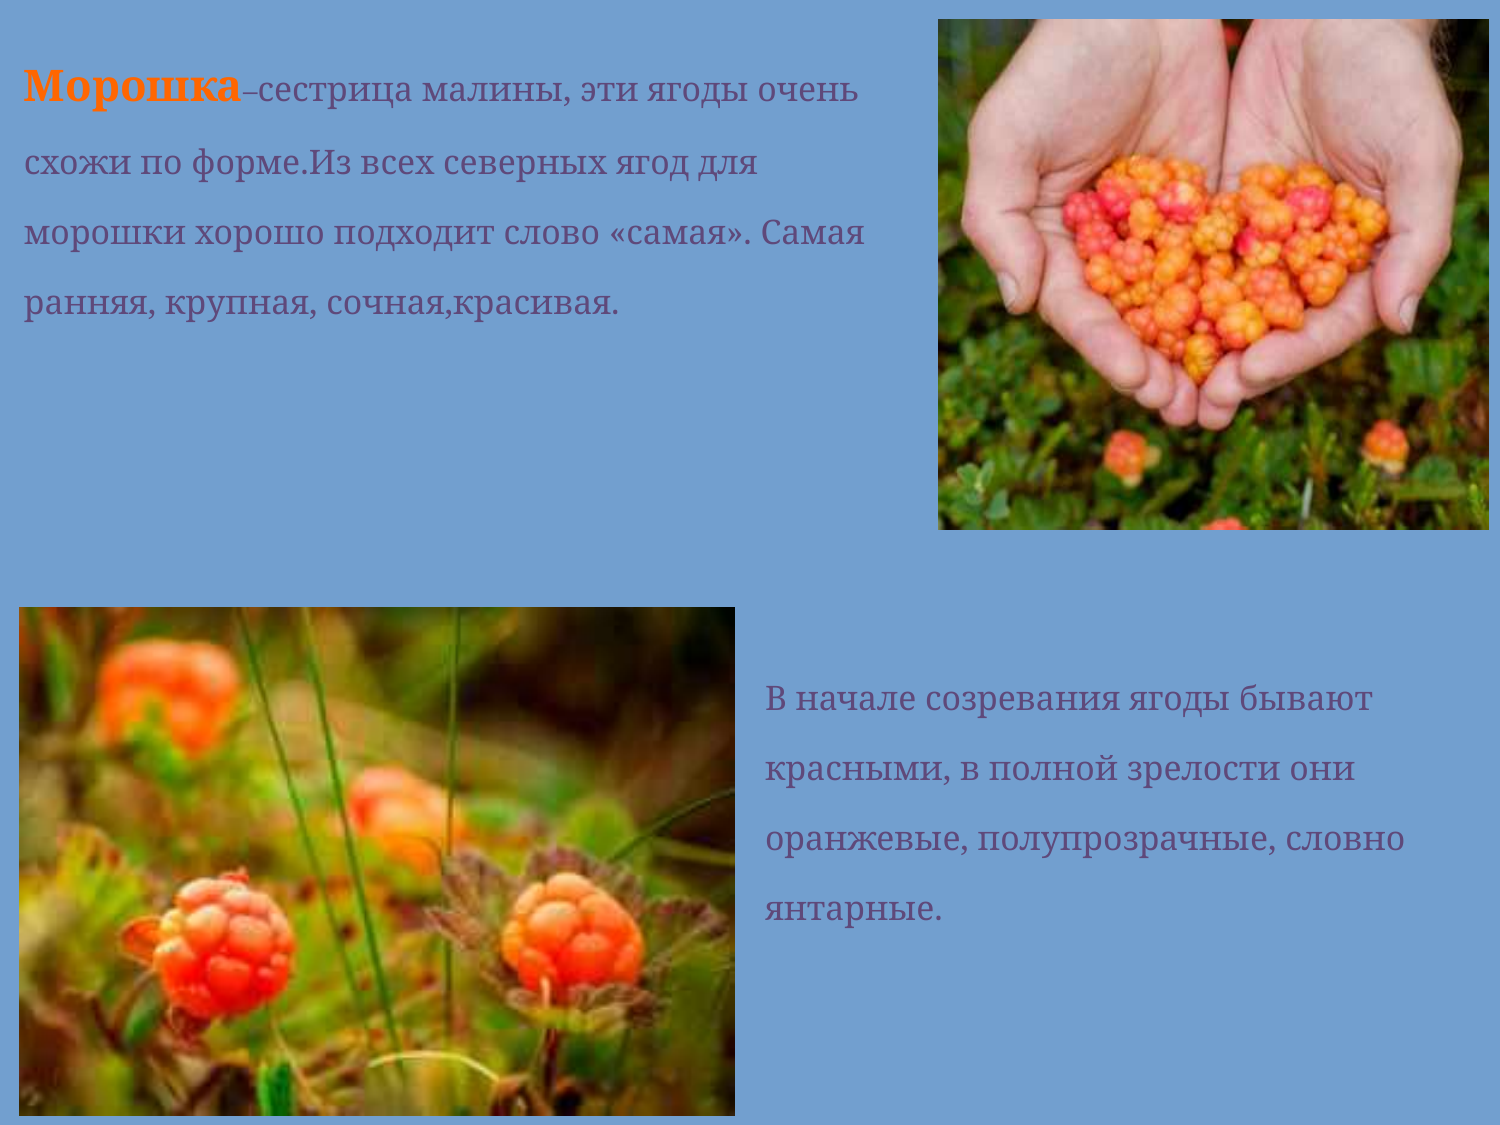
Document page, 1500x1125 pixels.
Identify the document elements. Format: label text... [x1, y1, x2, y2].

picture [938, 19, 1489, 530]
picture [19, 607, 735, 1116]
text_box В начале созревания ягоды бывают красными, в полной зрелости они оранжевые, полупрозрачные, словно янтарные. [750, 645, 1500, 940]
text_box Морошка–сестрица малины, эти ягоды очень схожи по форме.Из всех северных ягод для морошки хорошо подходит слово «самая». Самая ранняя, крупная, сочная,красивая. [9, 19, 914, 334]
